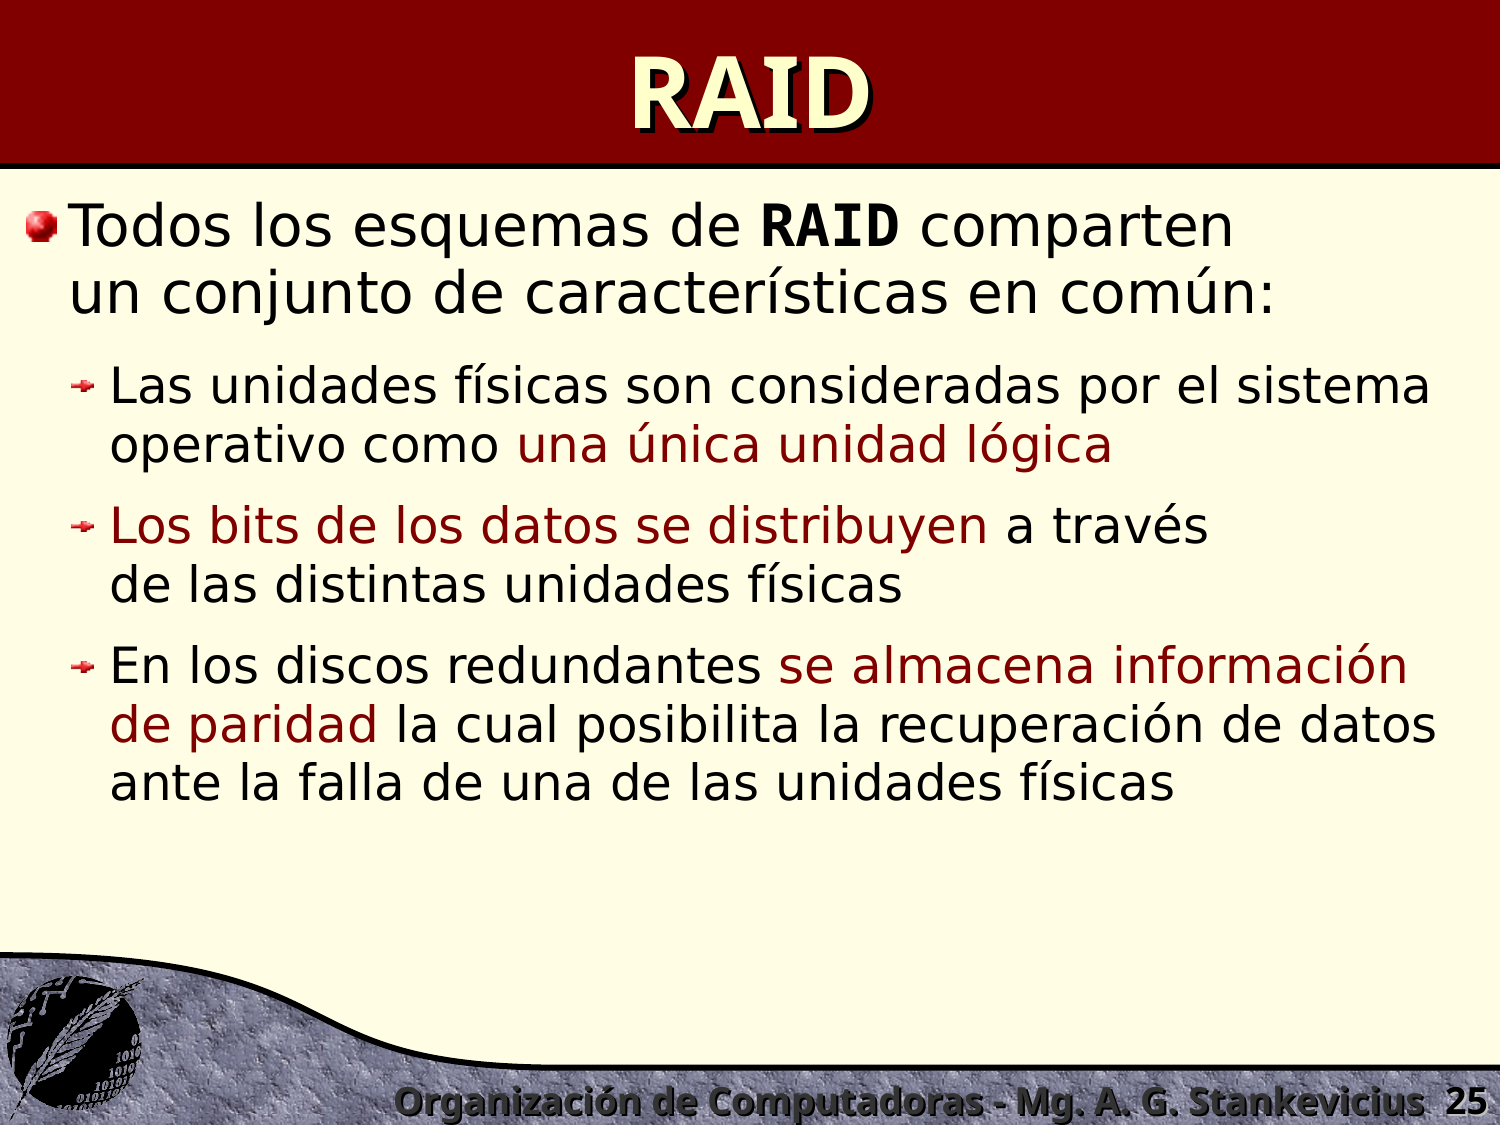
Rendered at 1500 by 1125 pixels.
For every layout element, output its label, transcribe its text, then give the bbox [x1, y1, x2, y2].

title RAID [15, 5, 1485, 160]
list Todos los esquemas de RAID comparten un conjunto de características en común: Las unidades físicas son consideradas por el sistema operativo como una única unidad lógica Los bits de los datos se distribuyen a través de las distintas unidades físicas En los discos redundantes se almacena información de paridad la cual posibilita la recuperación de datos ante la falla de una de las unidades físicas [11, 192, 1486, 935]
picture [1058, 1100, 1065, 1110]
picture [802, 1100, 806, 1110]
picture [448, 1100, 455, 1110]
picture [0, 959, 1500, 1125]
